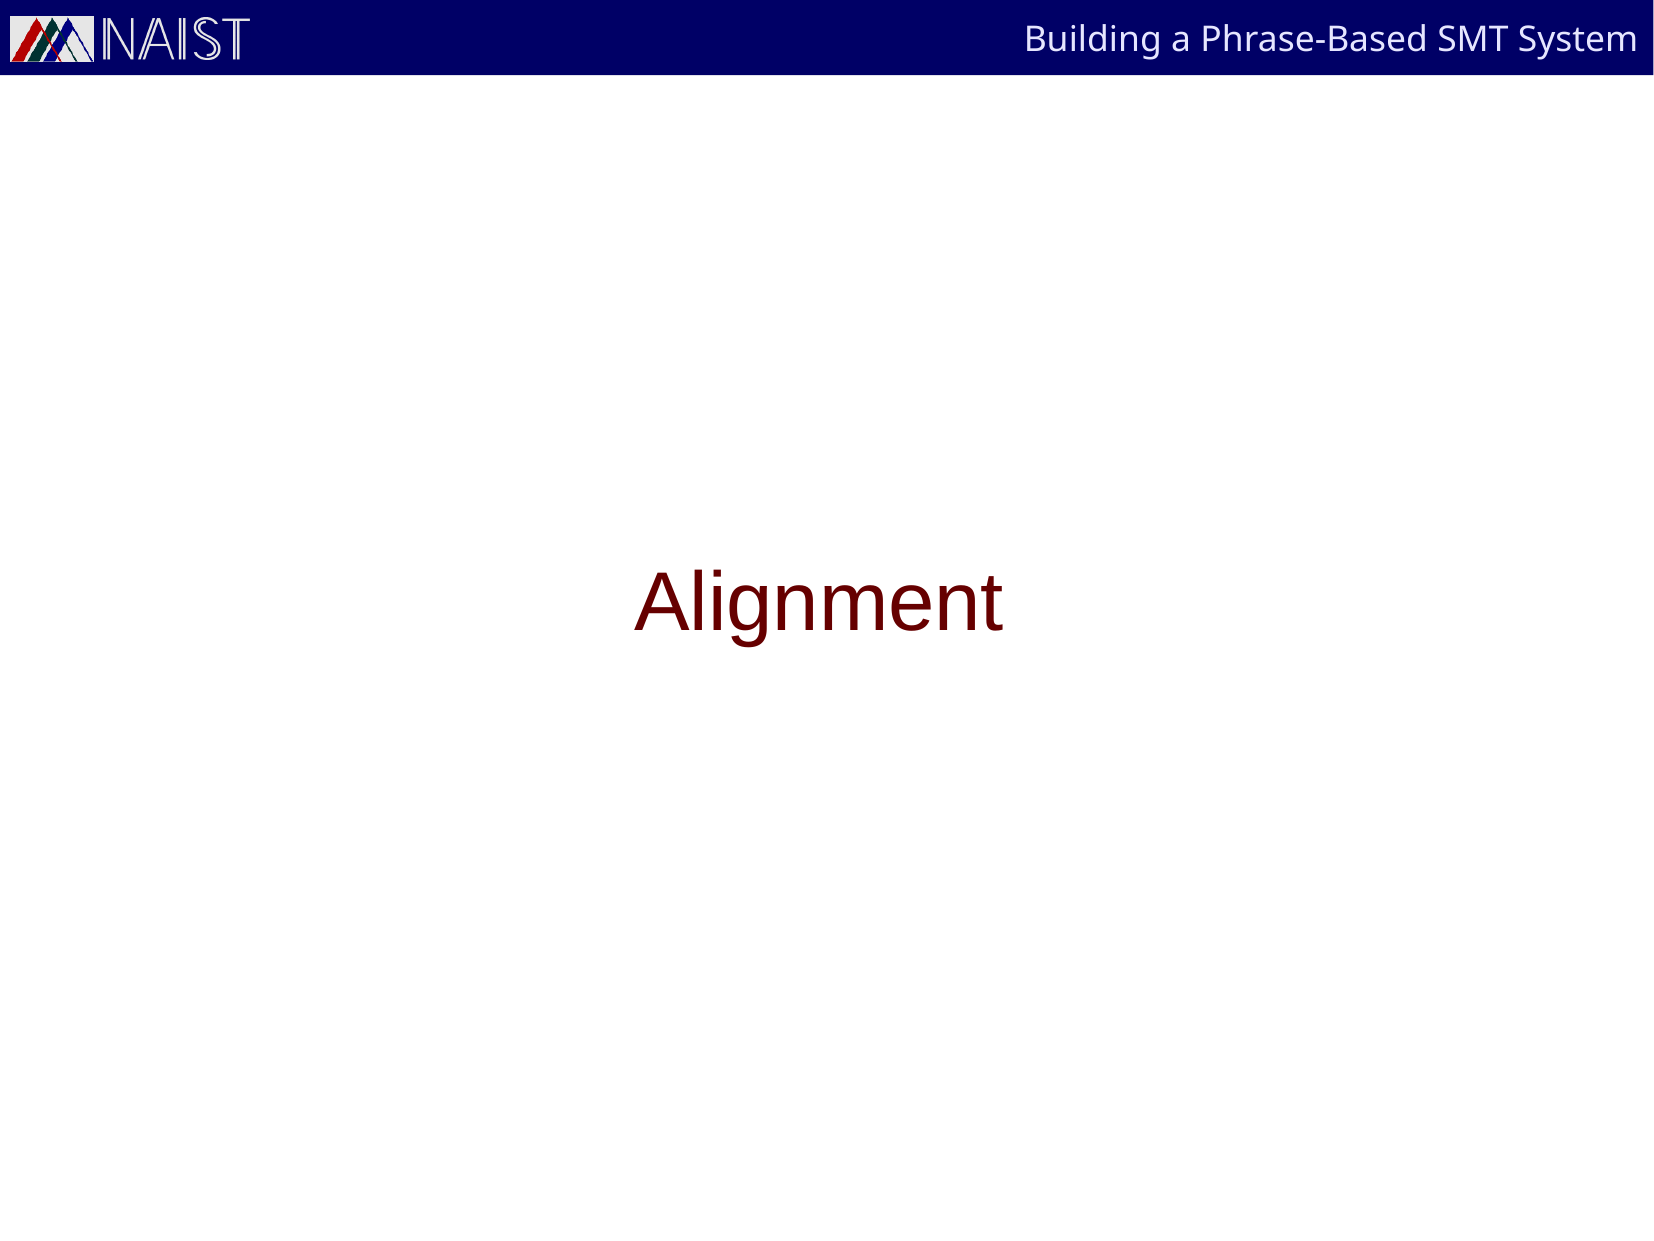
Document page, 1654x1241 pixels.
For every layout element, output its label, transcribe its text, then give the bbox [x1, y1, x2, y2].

picture [10, 16, 94, 62]
picture [102, 17, 251, 60]
title Alignment [75, 506, 1564, 698]
